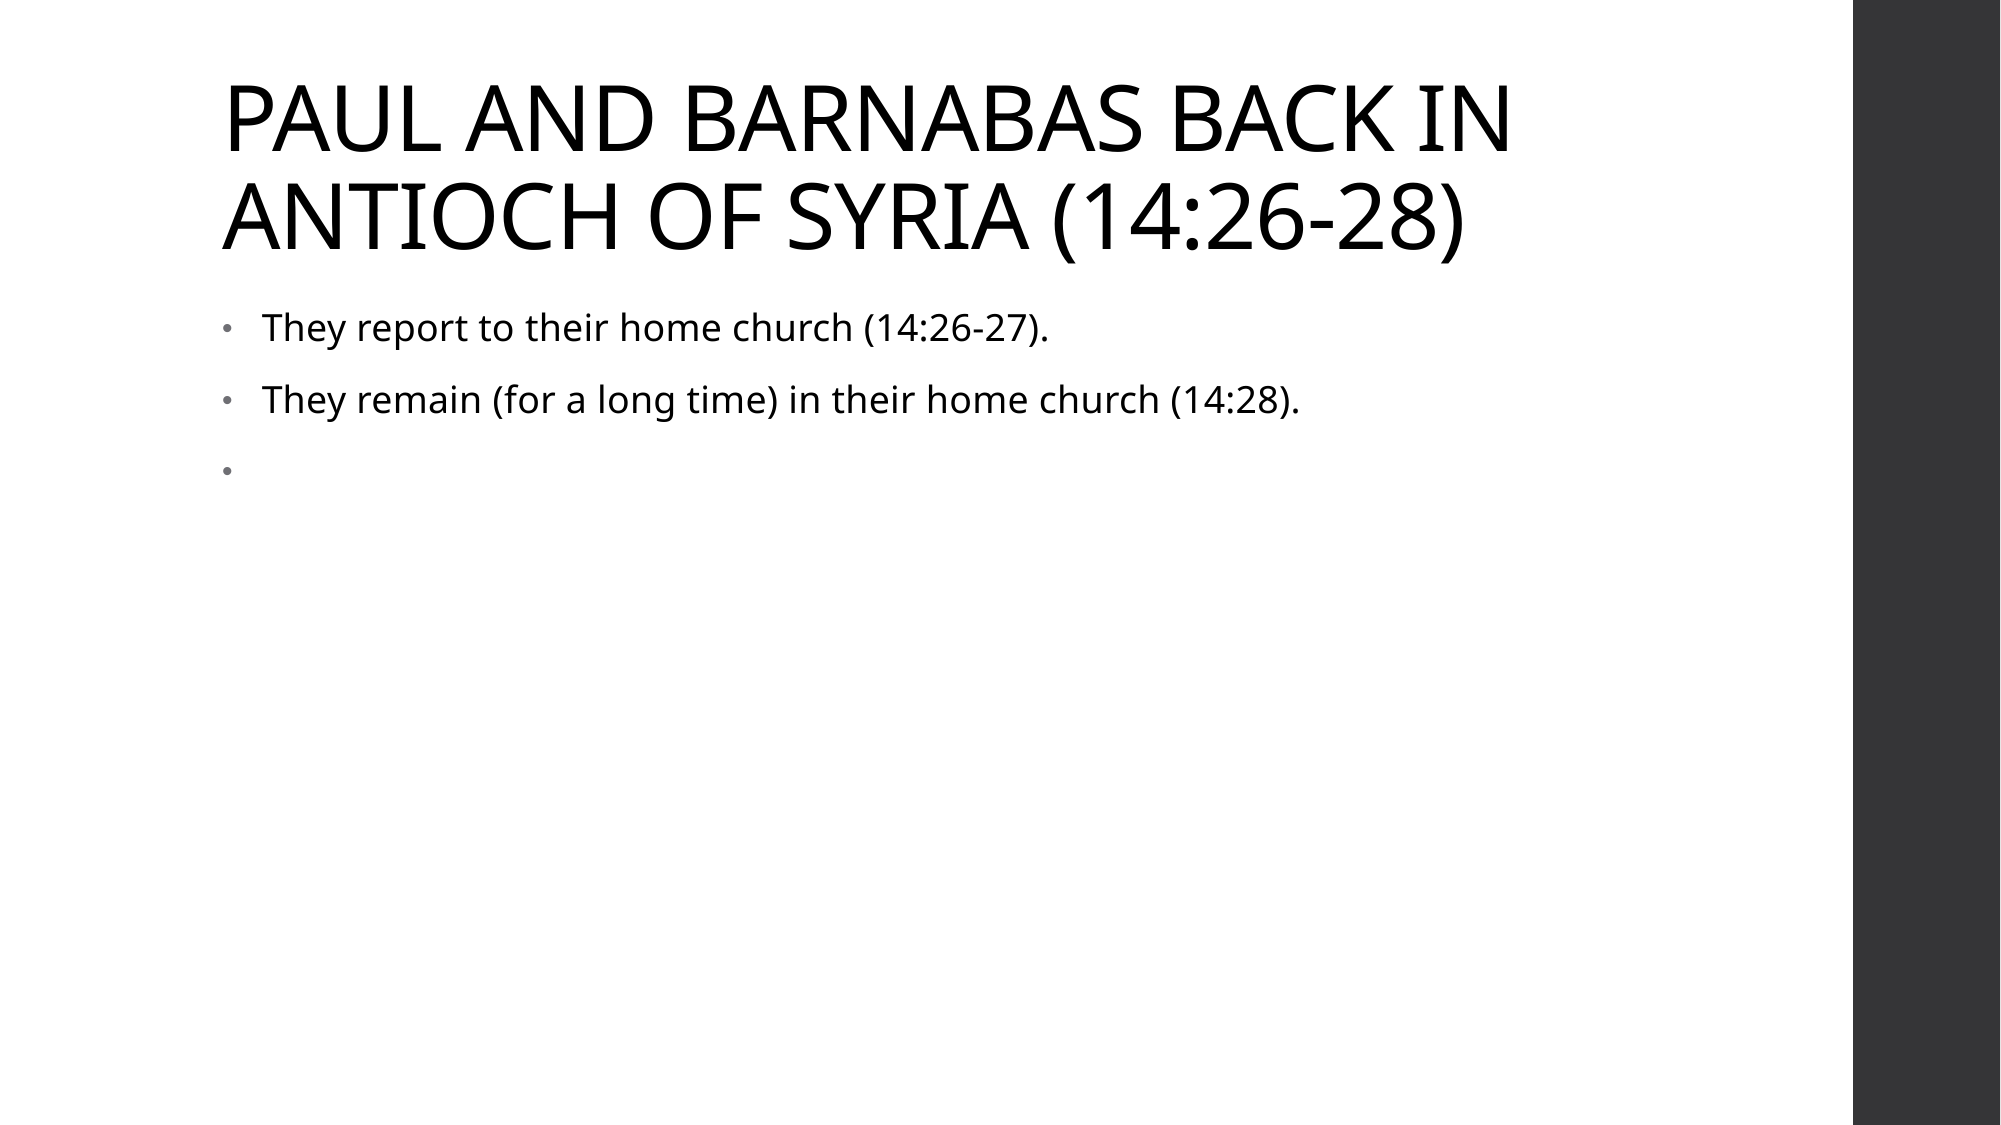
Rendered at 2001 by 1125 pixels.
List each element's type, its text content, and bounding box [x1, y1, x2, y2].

title PAUL AND BARNABAS BACK IN ANTIOCH OF SYRIA (14:26-28) [206, 60, 1797, 278]
list They report to their home church (14:26-27). They remain (for a long time) in their home church (14:28). [206, 299, 1617, 1014]
